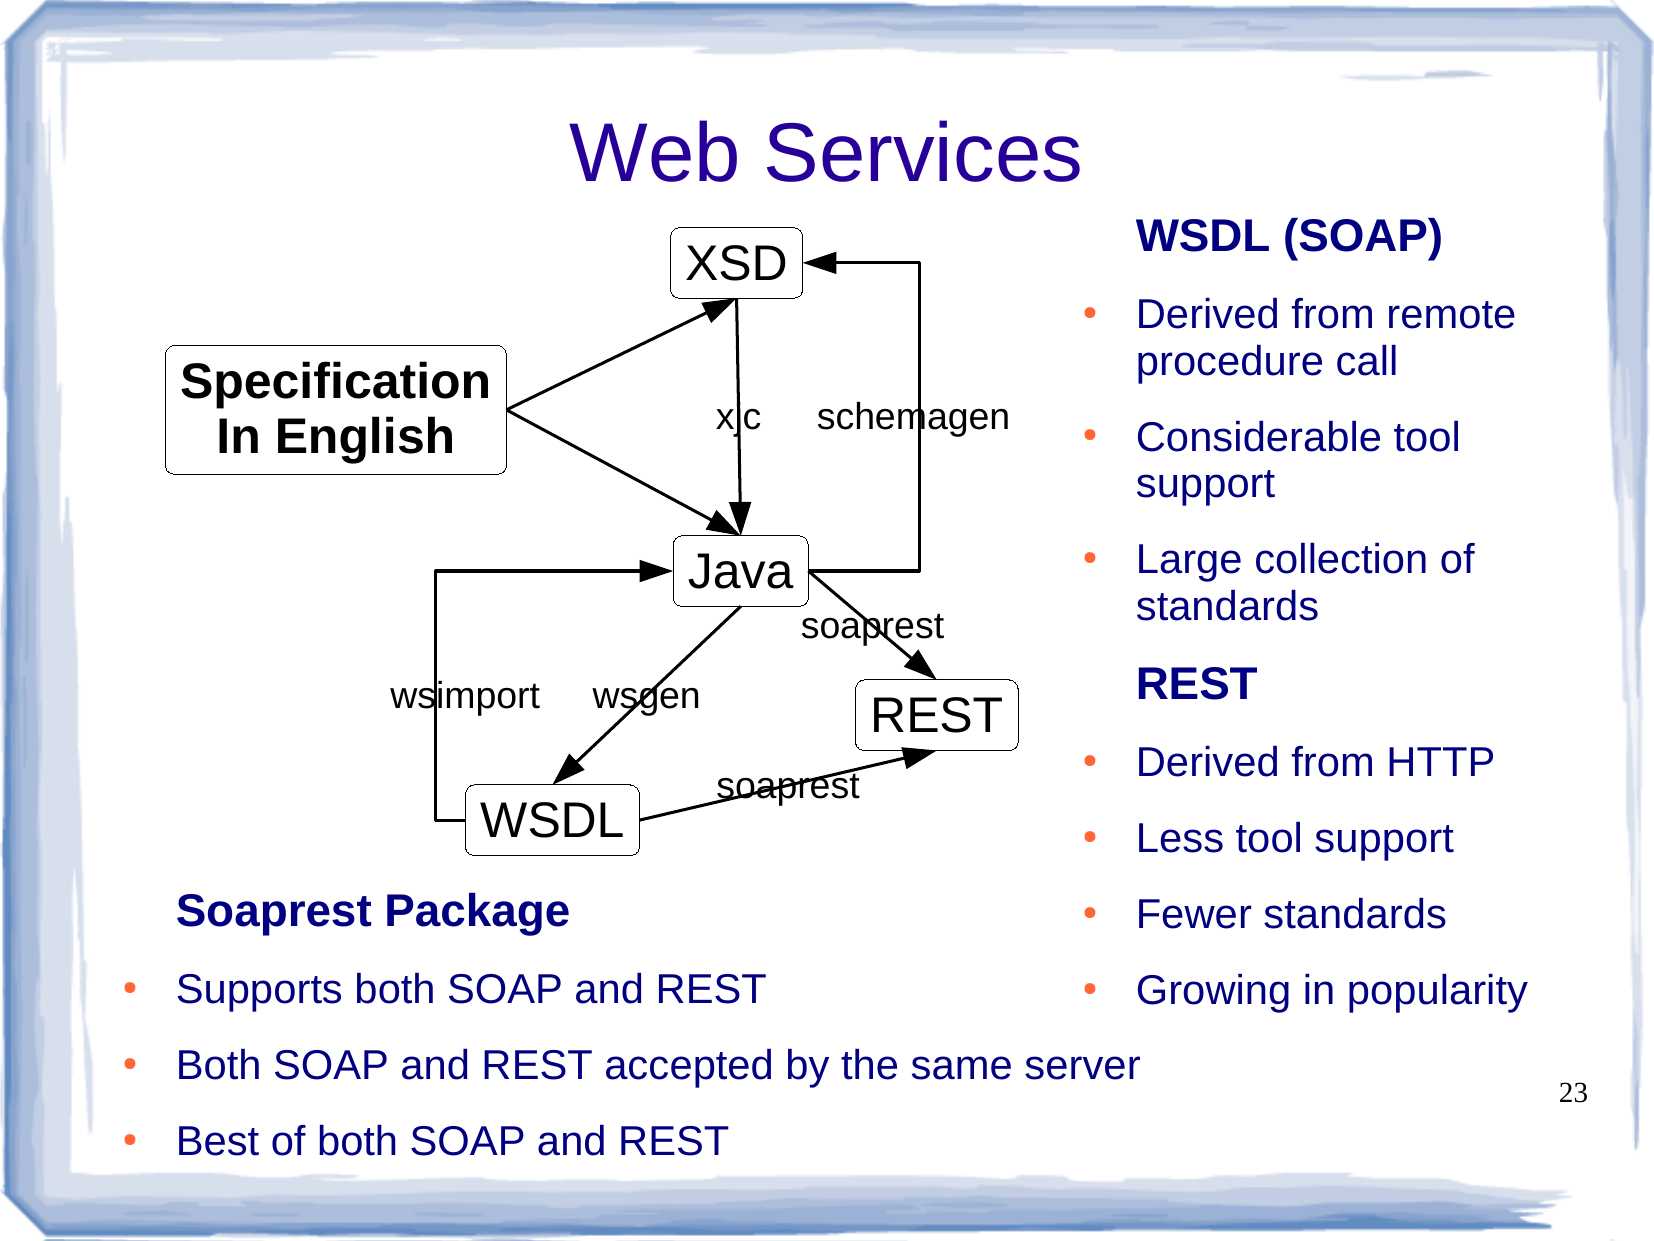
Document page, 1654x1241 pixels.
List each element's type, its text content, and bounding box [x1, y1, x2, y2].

text_box Java [673, 535, 809, 607]
picture [0, 0, 1654, 1241]
list WSDL (SOAP) Derived from remote procedure call Considerable tool support Large collection of standards REST Derived from HTTP Less tool support Fewer standards Growing in popularity [1065, 210, 1572, 885]
list Soaprest Package Supports both SOAP and REST Both SOAP and REST accepted by the same server Best of both SOAP and REST [105, 885, 1572, 1167]
text_box Specification In English [165, 345, 507, 475]
text_box REST [855, 679, 1019, 751]
title Web Services [82, 49, 1571, 257]
text_box WSDL [465, 784, 640, 856]
text_box XSD [670, 227, 803, 299]
